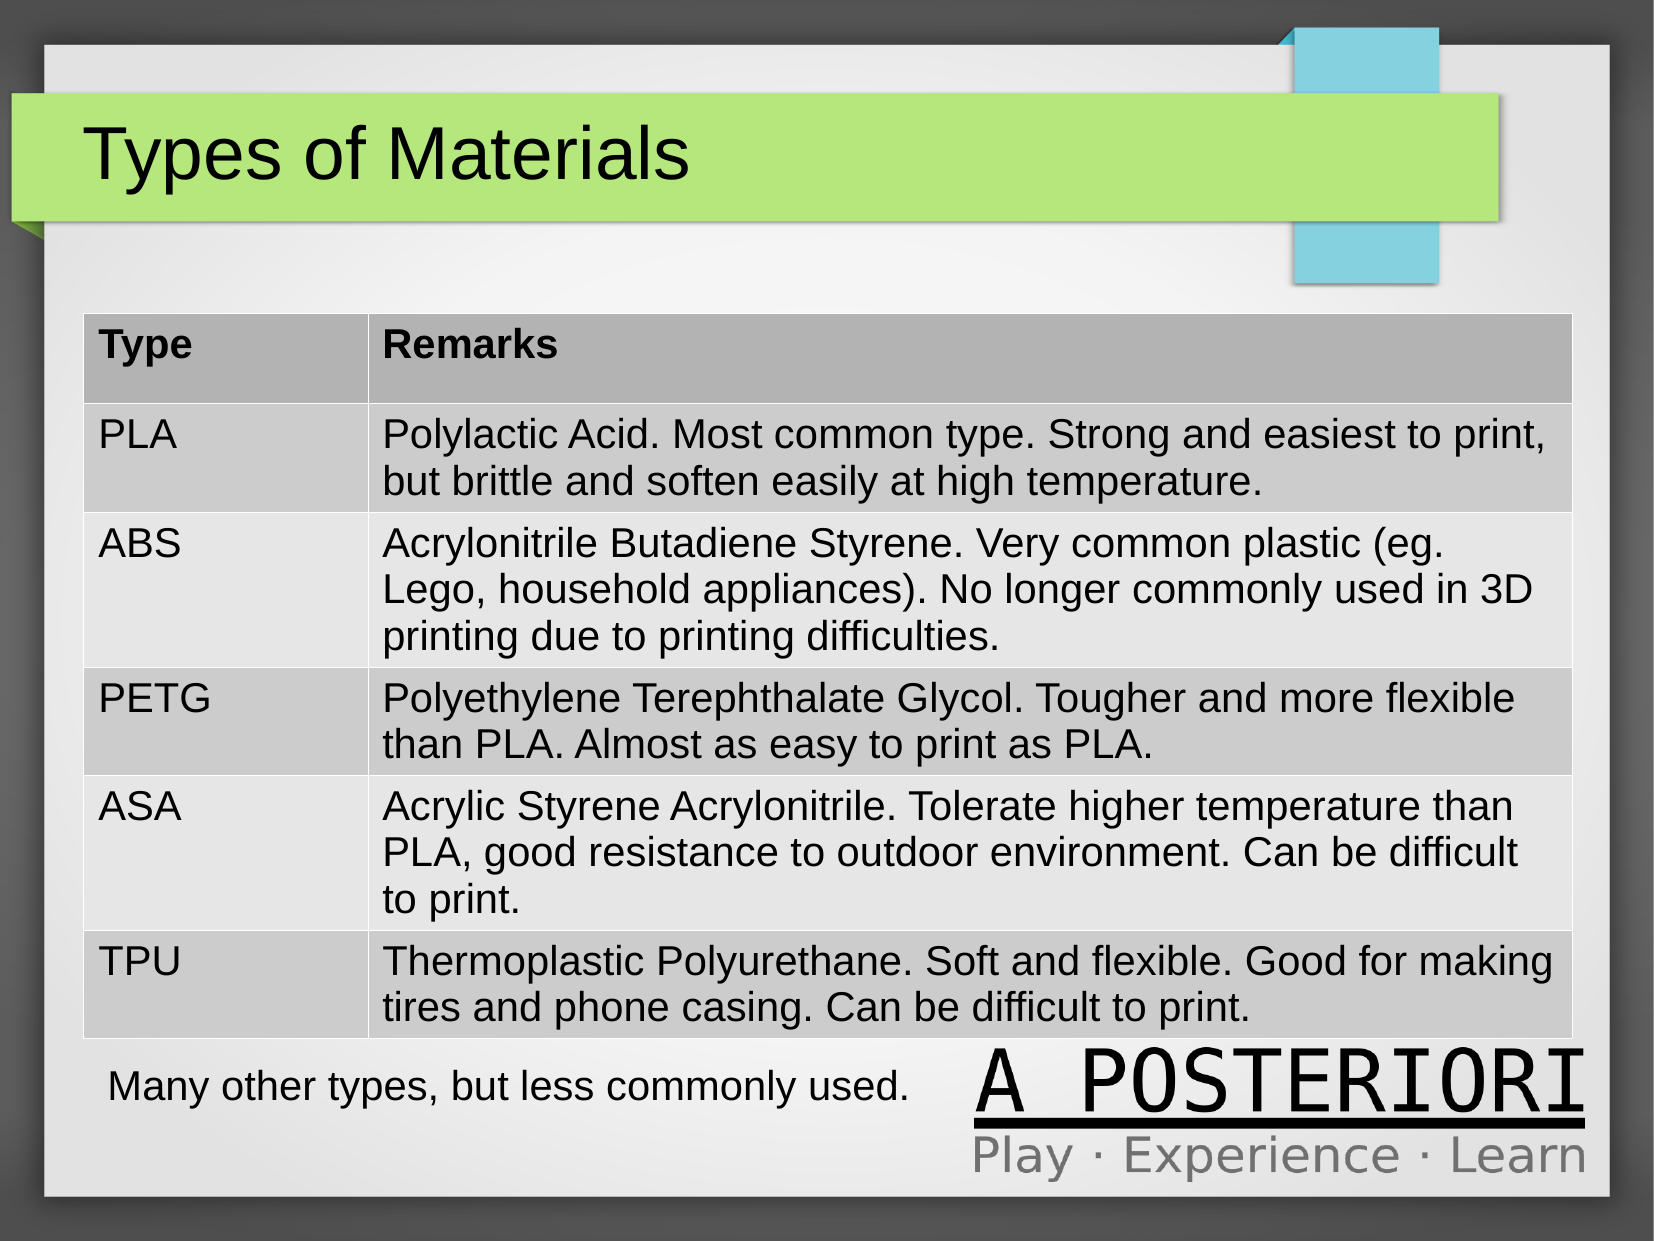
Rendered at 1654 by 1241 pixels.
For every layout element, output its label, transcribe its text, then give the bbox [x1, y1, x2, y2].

text_box Many other types, but less commonly used. [92, 1055, 1570, 1132]
table_cell Polylactic Acid. Most common type. Strong and easiest to print, but brittle and soften easily at high temperature. [369, 404, 1572, 512]
table_cell Acrylonitrile Butadiene Styrene. Very common plastic (eg. Lego, household appliances). No longer commonly used in 3D printing due to printing difficulties. [369, 513, 1572, 667]
table_cell Thermoplastic Polyurethane. Soft and flexible. Good for making tires and phone casing. Can be difficult to print. [369, 931, 1572, 1038]
table_header Type [84, 314, 368, 403]
table_cell PLA [84, 404, 368, 512]
table_cell Acrylic Styrene Acrylonitrile. Tolerate higher temperature than PLA, good resistance to outdoor environment. Can be difficult to print. [369, 776, 1572, 930]
picture [0, 0, 1654, 1241]
table_cell TPU [84, 931, 368, 1038]
title Types of Materials [82, 94, 1264, 213]
table_cell ABS [84, 513, 368, 667]
table_cell PETG [84, 668, 368, 775]
table_cell Polyethylene Terephthalate Glycol. Tougher and more flexible than PLA. Almost as easy to print as PLA. [369, 668, 1572, 775]
table_cell ASA [84, 776, 368, 930]
table_header Remarks [369, 314, 1572, 403]
